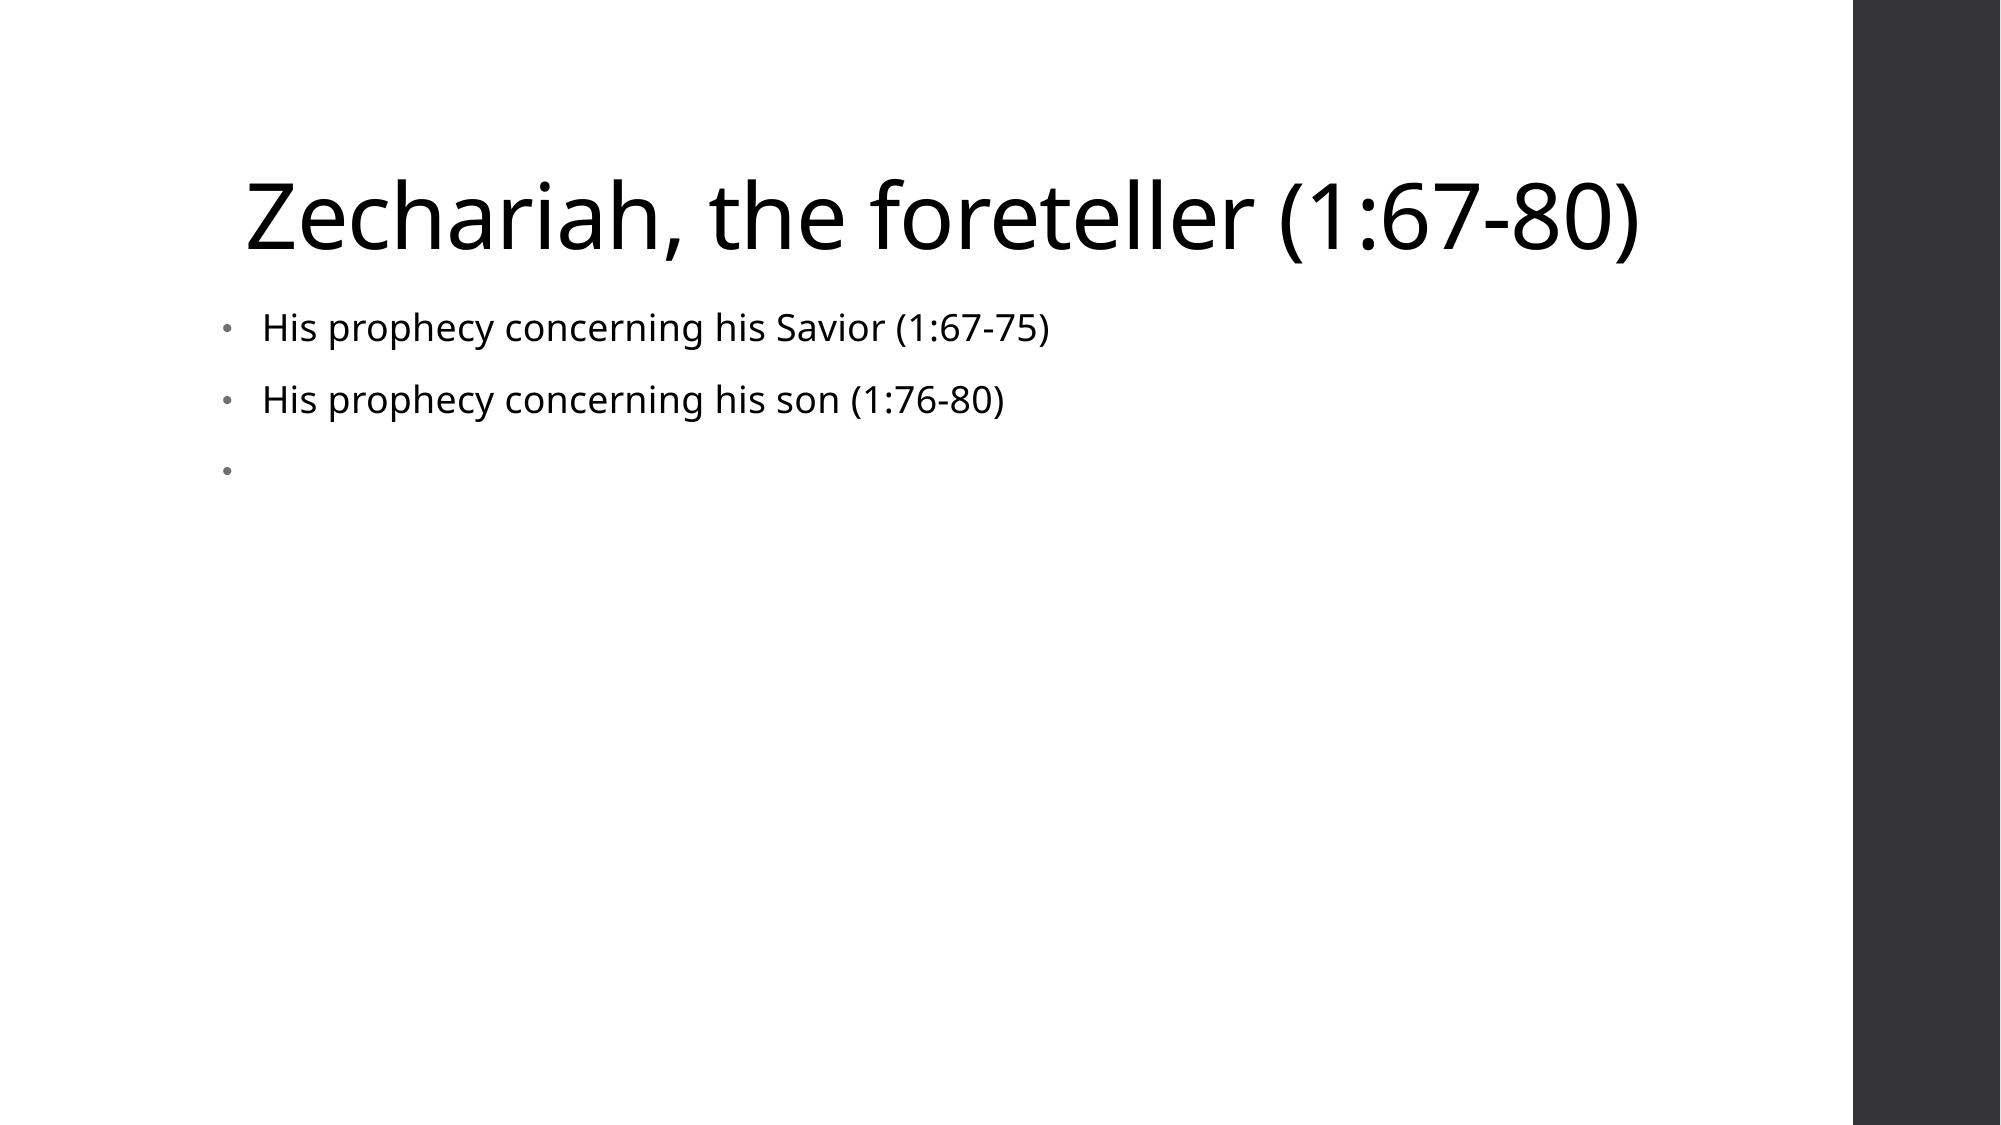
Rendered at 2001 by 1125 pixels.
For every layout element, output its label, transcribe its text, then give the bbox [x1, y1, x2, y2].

list His prophecy concerning his Savior (1:67-75) His prophecy concerning his son (1:76-80) [206, 299, 1617, 1014]
title Zechariah, the foreteller (1:67-80) [206, 60, 1797, 278]
